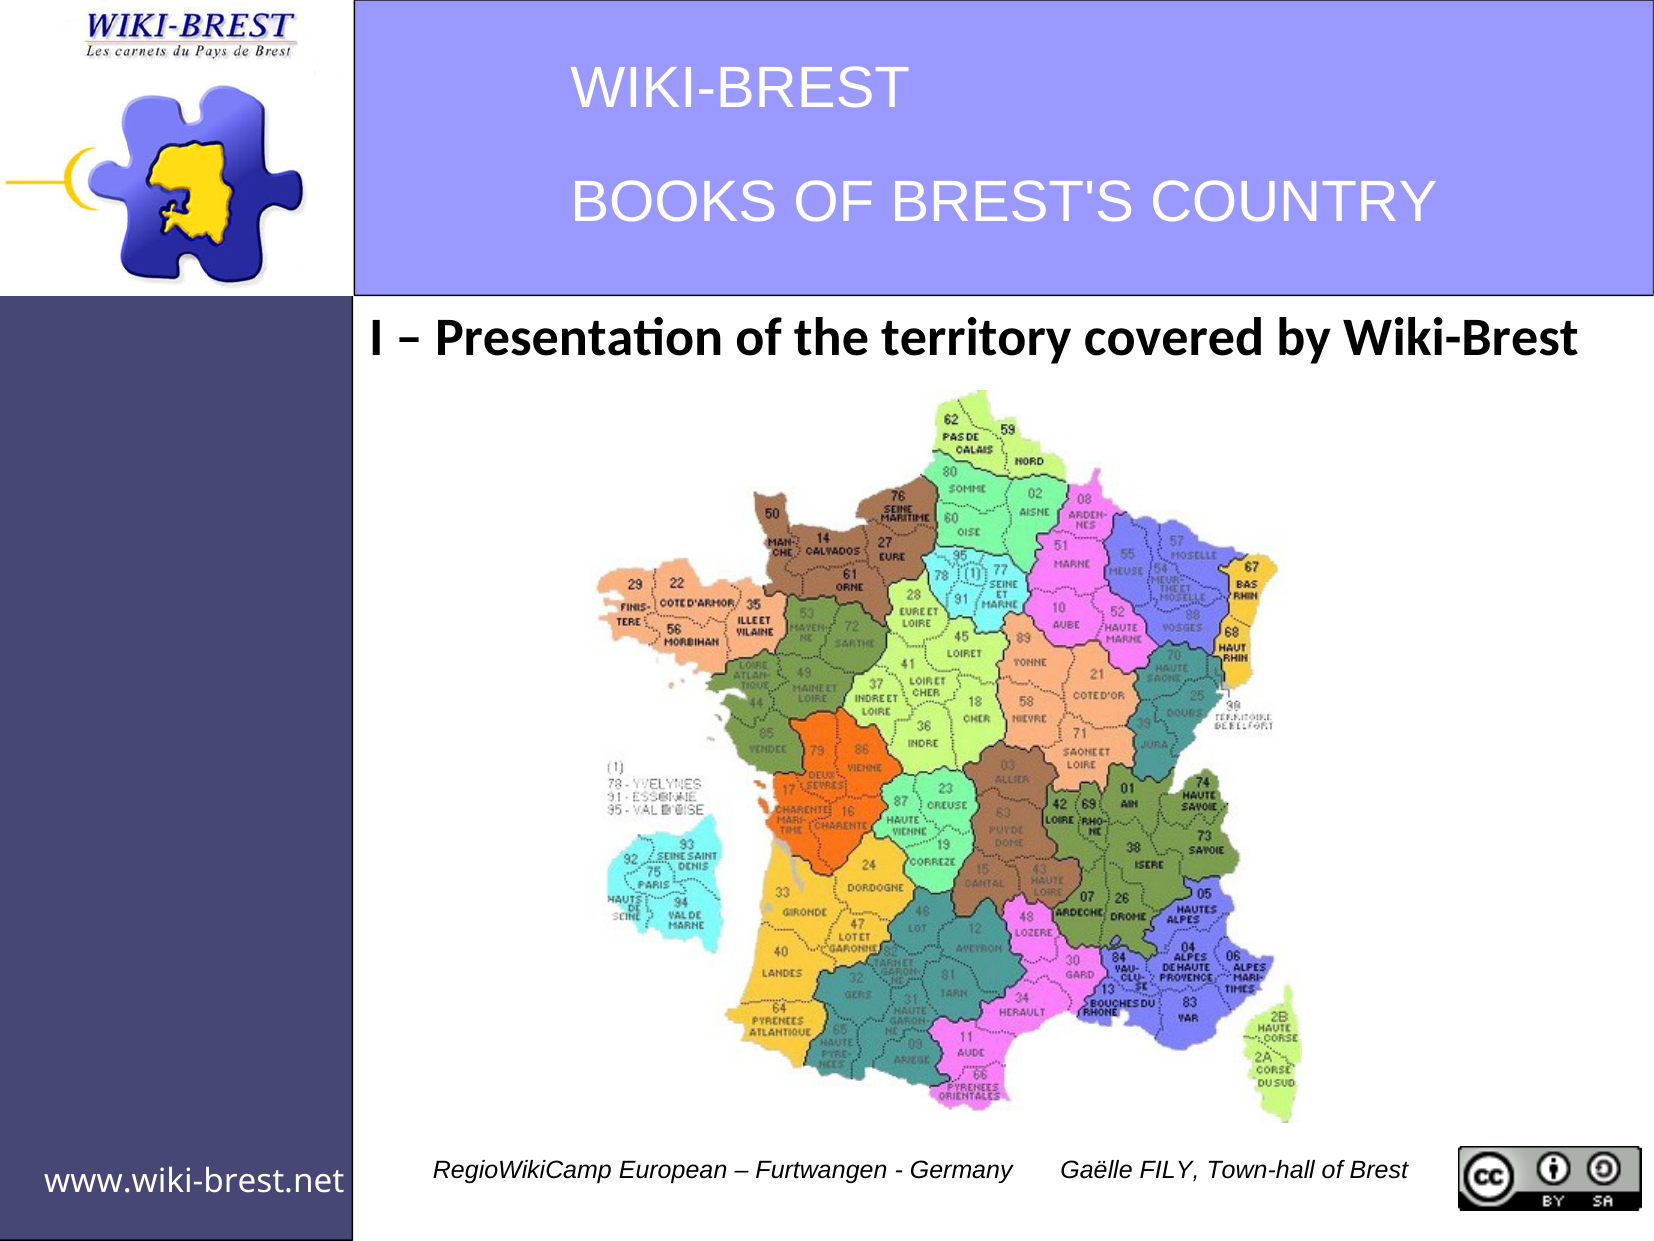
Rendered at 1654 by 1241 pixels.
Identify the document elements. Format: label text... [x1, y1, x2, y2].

text_box I – Presentation of the territory covered by Wiki-Brest [354, 302, 1625, 384]
picture [0, 0, 353, 296]
picture [590, 390, 1302, 1123]
picture [1458, 1146, 1642, 1211]
